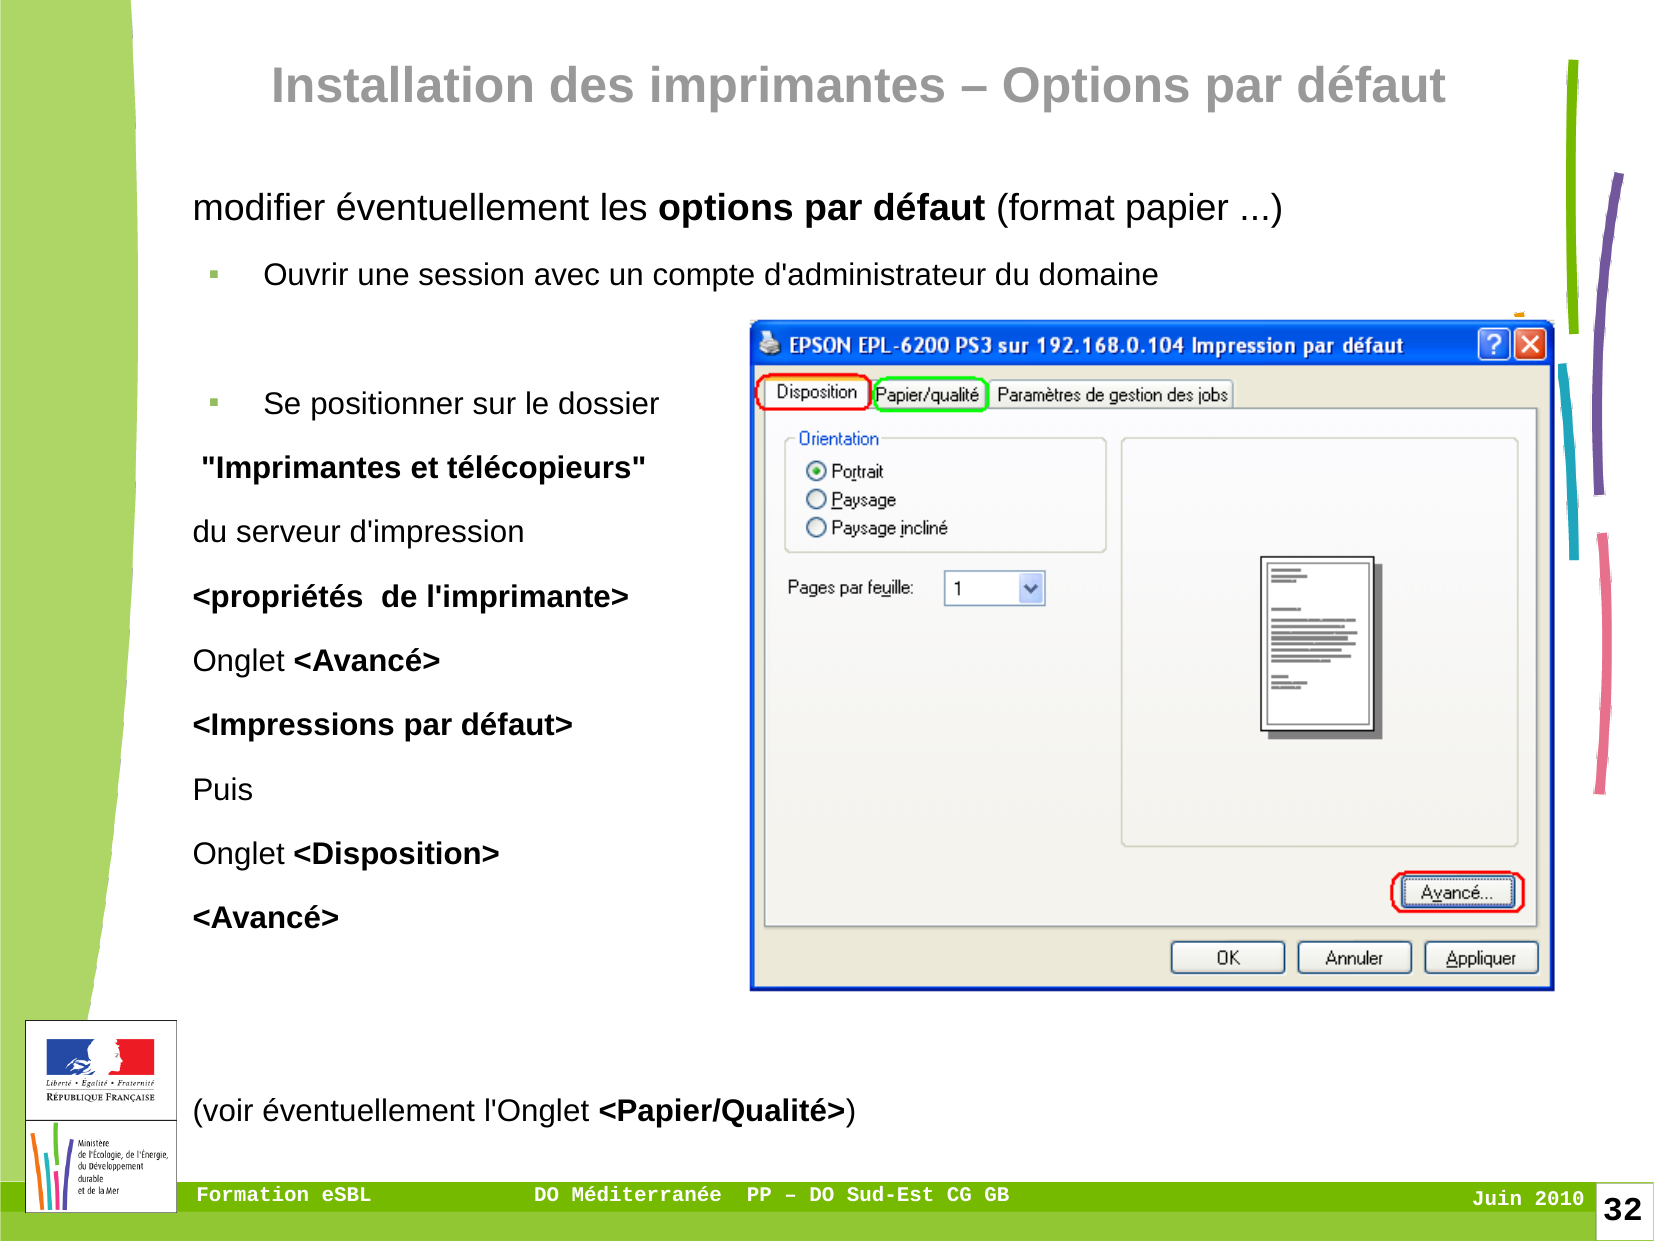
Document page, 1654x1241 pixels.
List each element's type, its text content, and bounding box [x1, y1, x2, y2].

picture [0, 0, 1654, 1241]
list modifier éventuellement les options par défaut (format papier ...) Ouvrir une session avec un compte d'administrateur du domaine Se positionner sur le dossier "Imprimantes et télécopieurs" du serveur d'impression <propriétés de l'imprimante> Onglet <Avancé> <Impressions par défaut> Puis Onglet <Disposition> <Avancé> (voir éventuellement l'Onglet <Papier/Qualité>) [174, 186, 1515, 210]
